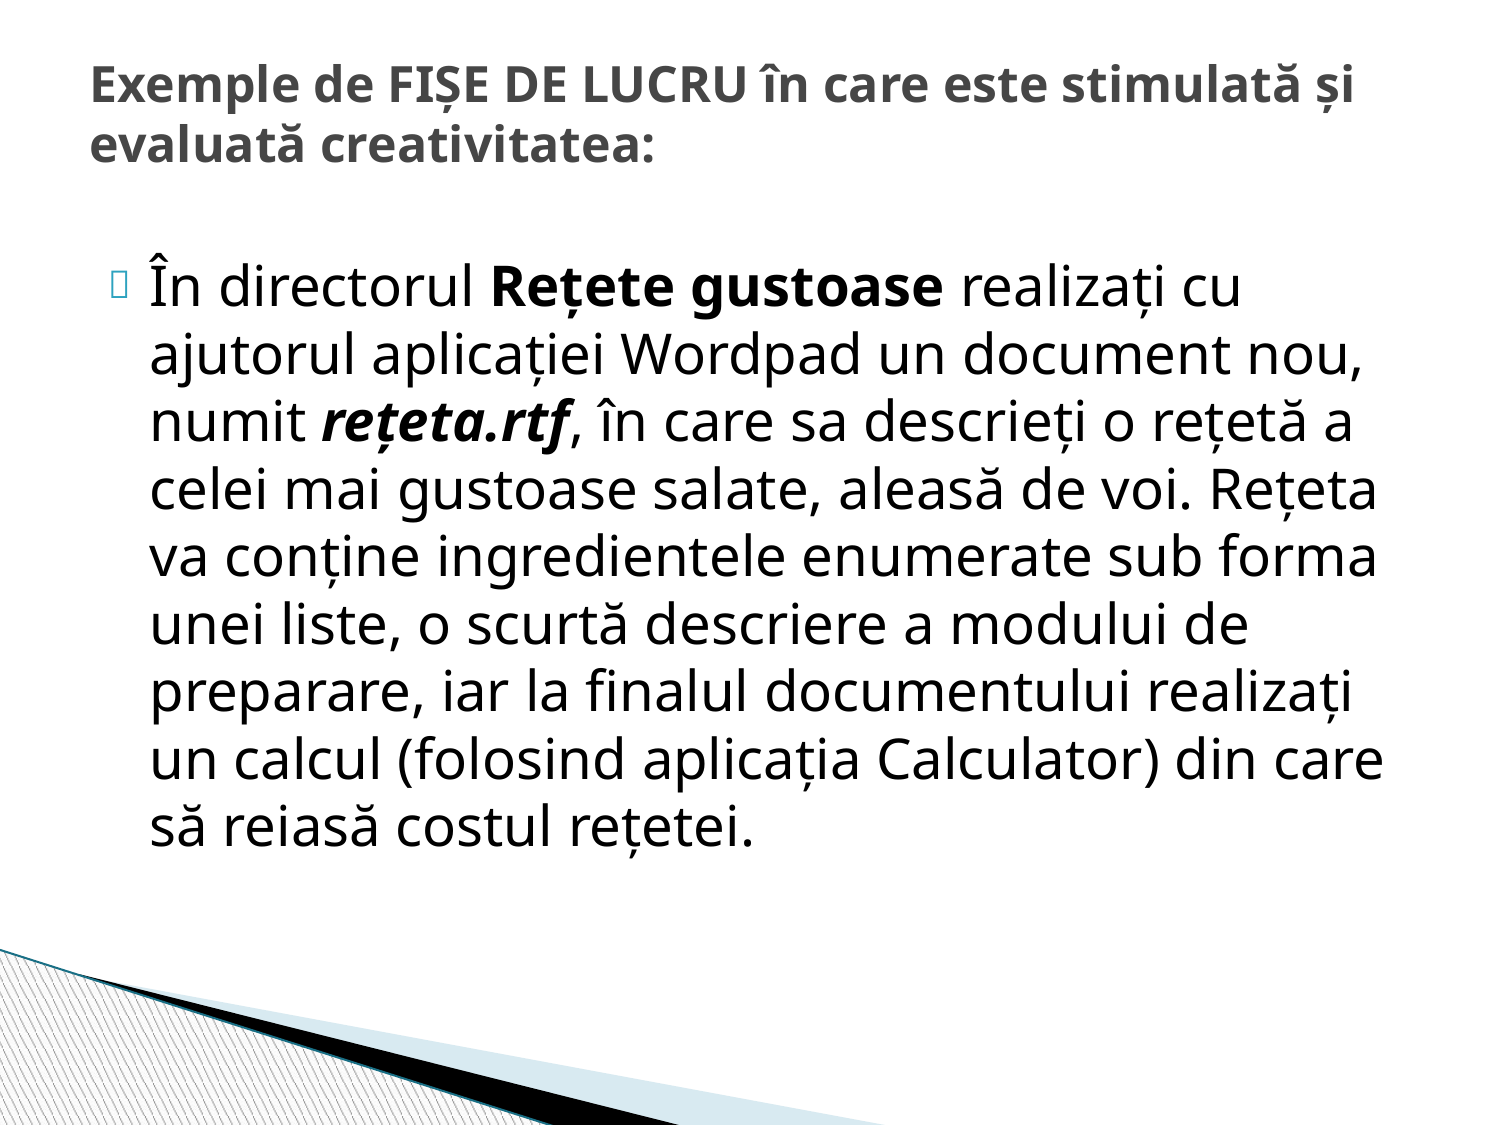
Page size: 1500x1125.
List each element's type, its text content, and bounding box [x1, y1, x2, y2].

picture [0, 952, 543, 1125]
list În directorul Rețete gustoase realizați cu ajutorul aplicației Wordpad un document nou, numit rețeta.rtf, în care sa descrieți o rețetă a celei mai gustoase salate, aleasă de voi. Rețeta va conține ingredientele enumerate sub forma unei liste, o scurtă descriere a modului de preparare, iar la finalul documentului realizați un calcul (folosind aplicația Calculator) din care să reiasă costul rețetei. [75, 243, 1425, 986]
title Exemple de FIȘE DE LUCRU în care este stimulată și evaluată creativitatea: [75, 45, 1425, 233]
